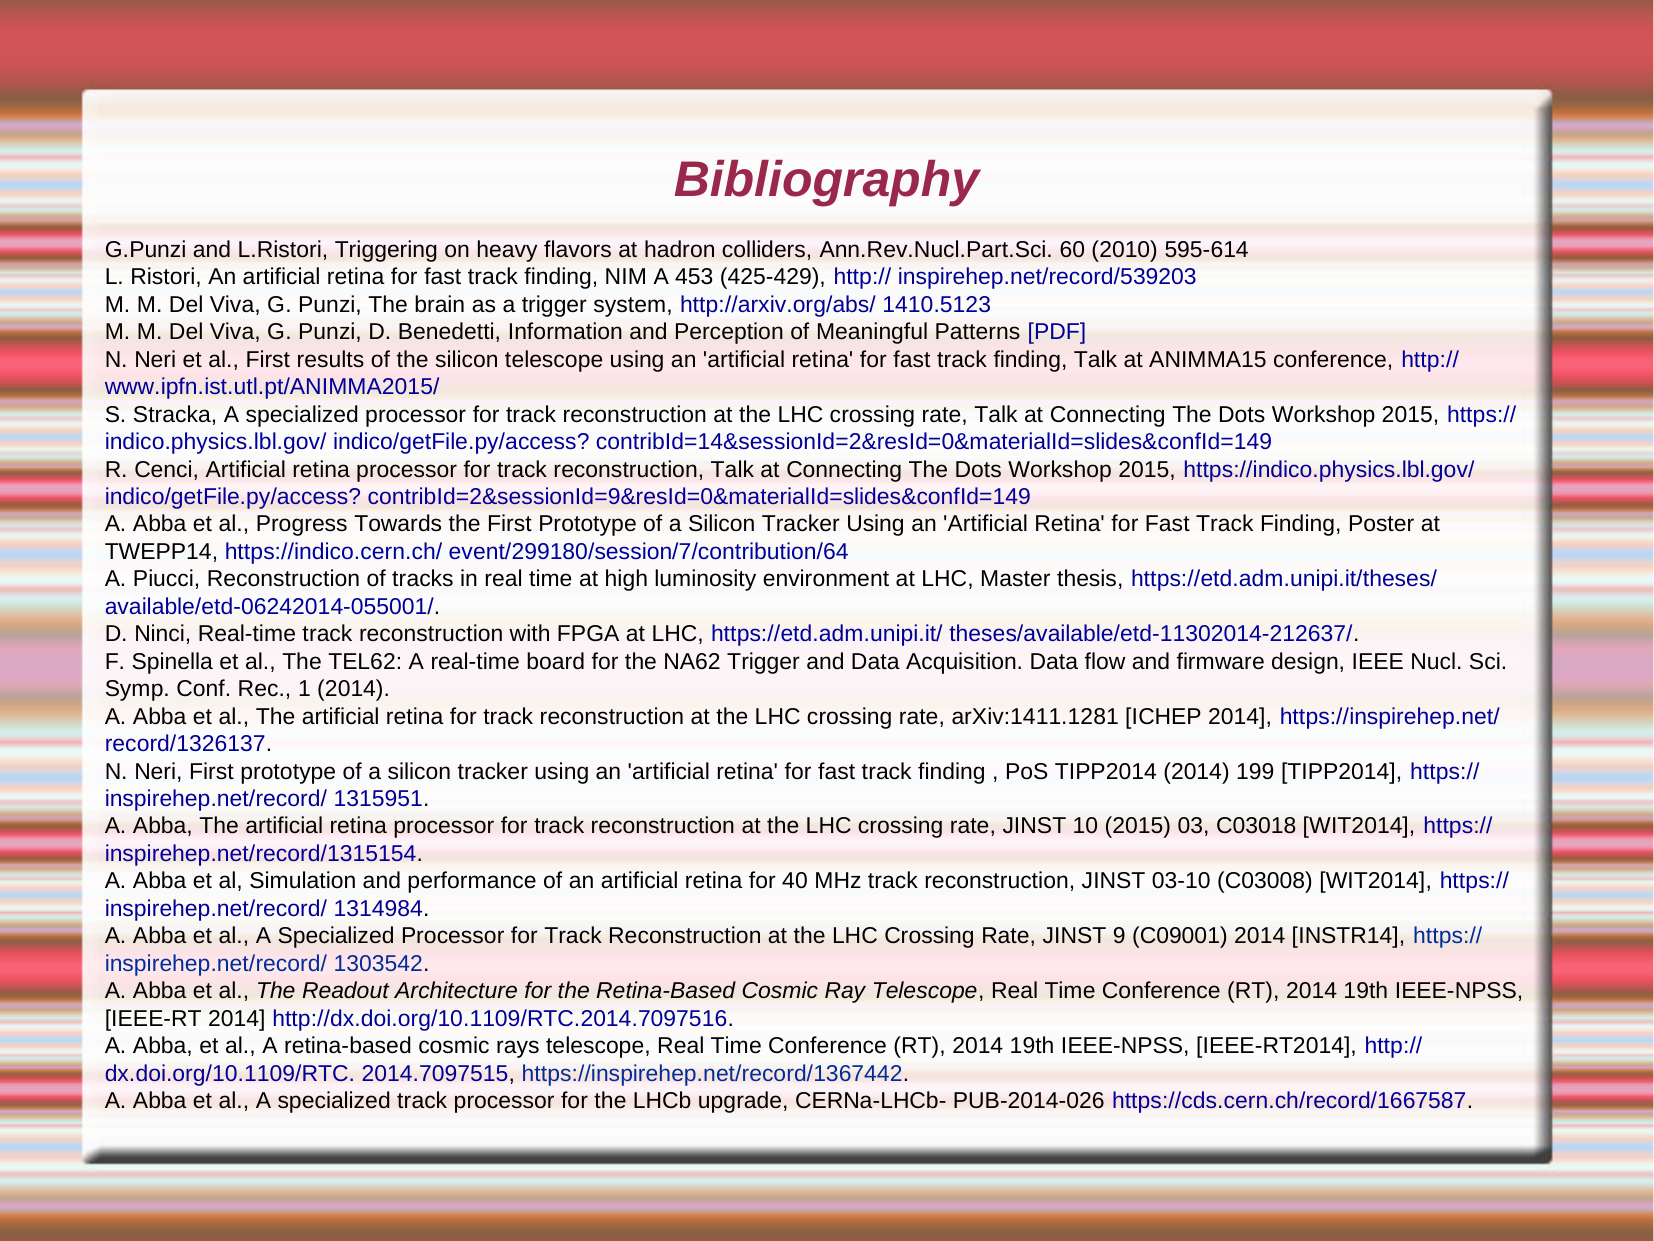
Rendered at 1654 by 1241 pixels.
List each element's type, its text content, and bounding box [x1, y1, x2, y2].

text_box G.Punzi and L.Ristori, Triggering on heavy flavors at hadron colliders, Ann.Rev.Nucl.Part.Sci. 60 (2010) 595-614 L. Ristori, An artificial retina for fast track finding, NIM A 453 (425-429), http:// inspirehep.net/record/539203 M. M. Del Viva, G. Punzi, The brain as a trigger system, http://arxiv.org/abs/ 1410.5123 M. M. Del Viva, G. Punzi, D. Benedetti, Information and Perception of Meaningful Patterns [PDF] N. Neri et al., First results of the silicon telescope using an 'artificial retina' for fast track finding, Talk at ANIMMA15 conference, http://www.ipfn.ist.utl.pt/ANIMMA2015/ S. Stracka, A specialized processor for track reconstruction at the LHC crossing rate, Talk at Connecting The Dots Workshop 2015, https://indico.physics.lbl.gov/ indico/getFile.py/access? contribId=14&sessionId=2&resId=0&materialId=slides&confId=149 R. Cenci, Artificial retina processor for track reconstruction, Talk at Connecting The Dots Workshop 2015, https://indico.physics.lbl.gov/indico/getFile.py/access? contribId=2&sessionId=9&resId=0&materialId=slides&confId=149 A. Abba et al., Progress Towards the First Prototype of a Silicon Tracker Using an 'Artificial Retina' for Fast Track Finding, Poster at TWEPP14, https://indico.cern.ch/ event/299180/session/7/contribution/64 A. Piucci, Reconstruction of tracks in real time at high luminosity environment at LHC, Master thesis, https://etd.adm.unipi.it/theses/available/etd-06242014-055001/. D. Ninci, Real-time track reconstruction with FPGA at LHC, https://etd.adm.unipi.it/ theses/available/etd-11302014-212637/. F. Spinella et al., The TEL62: A real-time board for the NA62 Trigger and Data Acquisition. Data flow and firmware design, IEEE Nucl. Sci. Symp. Conf. Rec., 1 (2014). A. Abba et al., The artificial retina for track reconstruction at the LHC crossing rate, arXiv:1411.1281 [ICHEP 2014], https://inspirehep.net/record/1326137. N. Neri, First prototype of a silicon tracker using an 'artificial retina' for fast track finding , PoS TIPP2014 (2014) 199 [TIPP2014], https://inspirehep.net/record/ 1315951. A. Abba, The artificial retina processor for track reconstruction at the LHC crossing rate, JINST 10 (2015) 03, C03018 [WIT2014], https://inspirehep.net/record/1315154. A. Abba et al, Simulation and performance of an artificial retina for 40 MHz track reconstruction, JINST 03-10 (C03008) [WIT2014], https://inspirehep.net/record/ 1314984. A. Abba et al., A Specialized Processor for Track Reconstruction at the LHC Crossing Rate, JINST 9 (C09001) 2014 [INSTR14], https://inspirehep.net/record/ 1303542. A. Abba et al., The Readout Architecture for the Retina-Based Cosmic Ray Telescope, Real Time Conference (RT), 2014 19th IEEE-NPSS, [IEEE-RT 2014] http://dx.doi.org/10.1109/RTC.2014.7097516. A. Abba, et al., A retina-based cosmic rays telescope, Real Time Conference (RT), 2014 19th IEEE-NPSS, [IEEE-RT2014], http://dx.doi.org/10.1109/RTC. 2014.7097515, https://inspirehep.net/record/1367442. A. Abba et al., A specialized track processor for the LHCb upgrade, CERNa-LHCb- PUB-2014-026 https://cds.cern.ch/record/1667587. [90, 226, 1546, 1165]
picture [0, 0, 1654, 1241]
title Bibliography [121, 114, 1532, 239]
